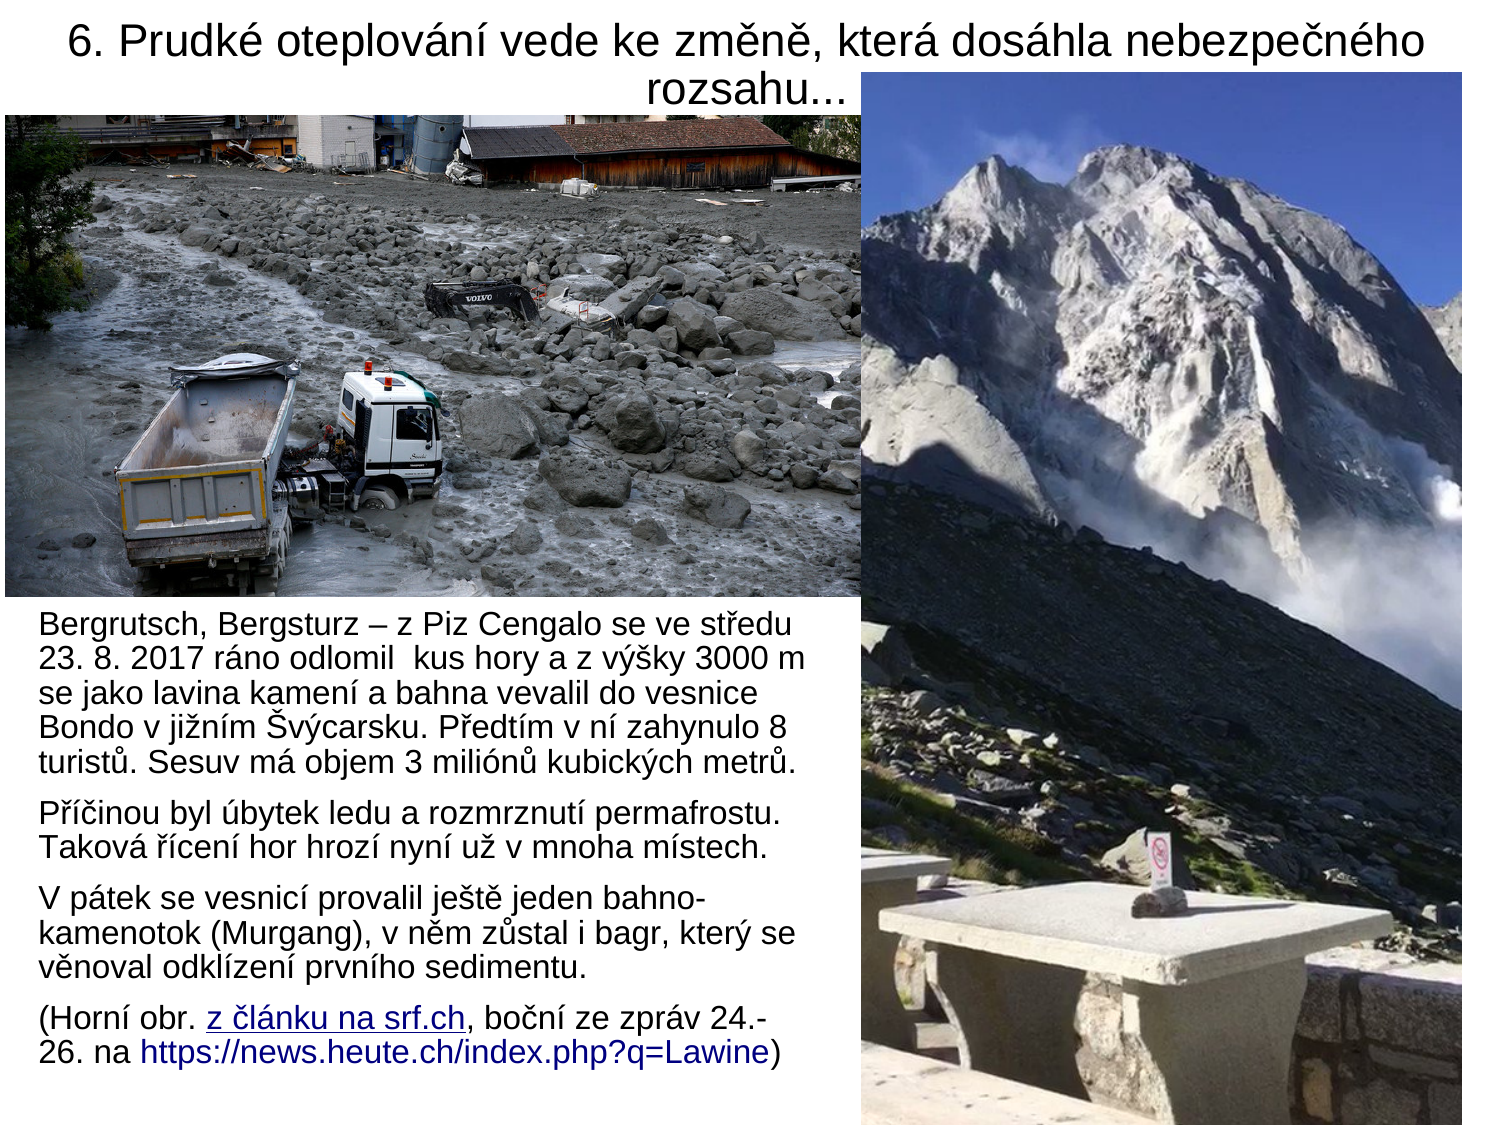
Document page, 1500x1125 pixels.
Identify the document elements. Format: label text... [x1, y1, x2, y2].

picture [5, 72, 1462, 1125]
title 6. Prudké oteplování vede ke změně, která dosáhla nebezpečného rozsahu... [5, 16, 1489, 116]
list Bergrutsch, Bergsturz – z Piz Cengalo se ve středu 23. 8. 2017 ráno odlomil kus hory a z výšky 3000 m se jako lavina kamení a bahna vevalil do vesnice Bondo v jižním Švýcarsku. Předtím v ní zahynulo 8 turistů. Sesuv má objem 3 miliónů kubických metrů. Příčinou byl úbytek ledu a rozmrznutí permafrostu. Taková řícení hor hrozí nyní už v mnoha místech. V pátek se vesnicí provalil ještě jeden bahno-kamenotok (Murgang), v něm zůstal i bagr, který se věnoval odklízení prvního sedimentu. (Horní obr. z článku na srf.ch, boční ze zpráv 24.- 26. na https://news.heute.ch/index.php?q=Lawine) [38, 607, 813, 1076]
